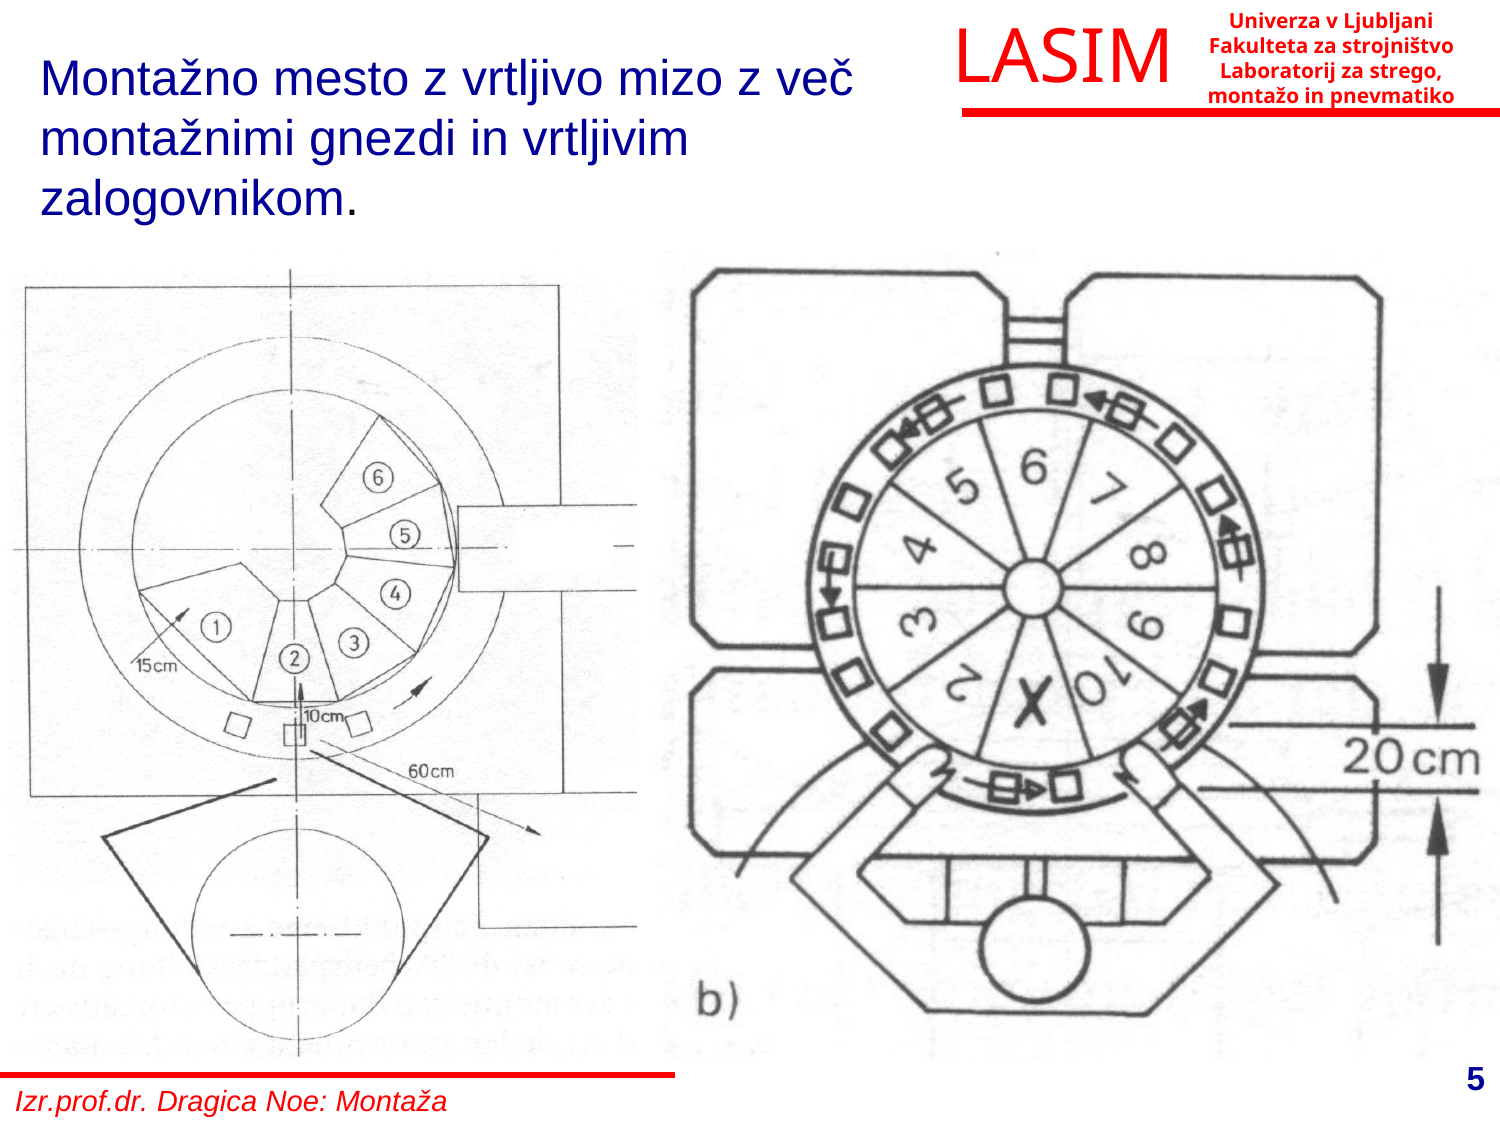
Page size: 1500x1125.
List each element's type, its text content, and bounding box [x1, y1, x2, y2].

text_box Montažno mesto z vrtljivo mizo z več montažnimi gnezdi in vrtljivim zalogovnikom. [24, 37, 876, 233]
picture [0, 249, 1500, 1060]
